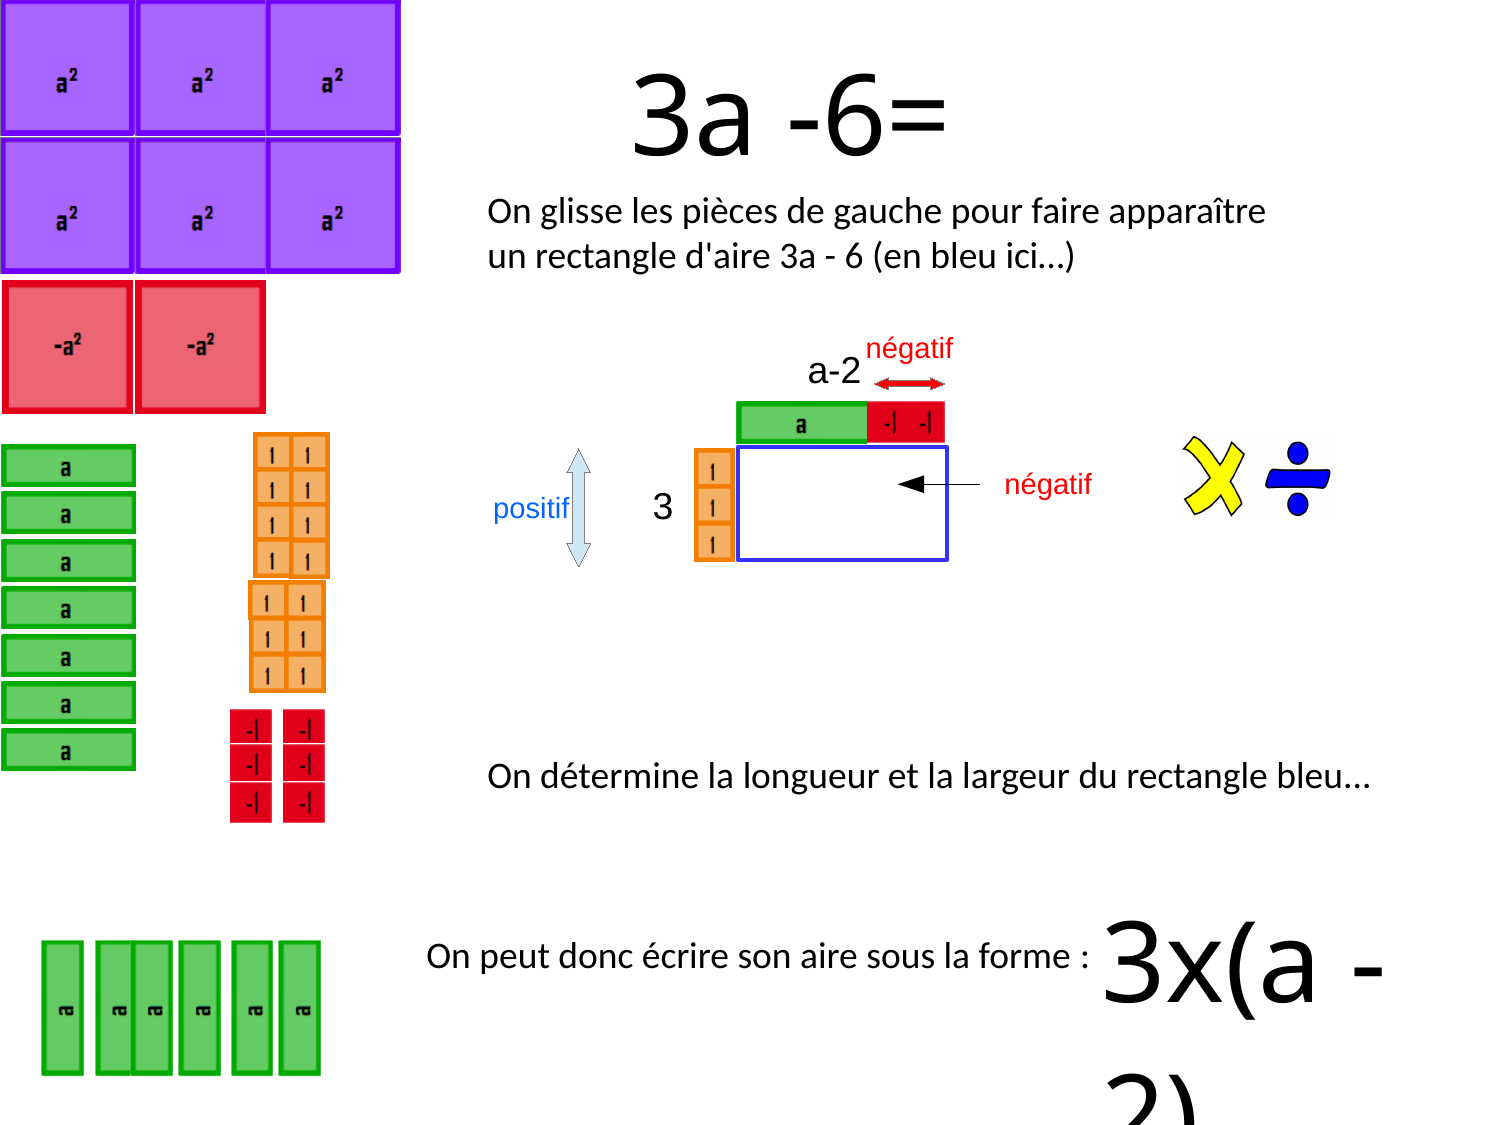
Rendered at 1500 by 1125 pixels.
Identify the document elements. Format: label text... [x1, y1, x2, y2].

text_box 3x(a -2) [1086, 874, 1429, 1016]
picture [694, 448, 735, 562]
picture [0, 681, 136, 724]
text_box [874, 377, 945, 390]
picture [0, 539, 136, 582]
text_box [566, 448, 591, 484]
picture [278, 940, 321, 1077]
text_box On glisse les pièces de gauche pour faire apparaître un rectangle d'aire 3a - 6 (en bleu ici…) [472, 178, 1291, 284]
picture [178, 940, 221, 1077]
text_box négatif [850, 324, 969, 373]
picture [230, 708, 272, 824]
picture [248, 580, 326, 693]
picture [0, 586, 136, 629]
picture [283, 708, 325, 824]
picture [2, 280, 133, 414]
picture [1181, 436, 1335, 520]
text_box a-2 [792, 342, 886, 400]
text_box 3a -6= [615, 35, 967, 186]
picture [0, 137, 401, 274]
picture [231, 940, 273, 1077]
text_box négatif [989, 460, 1108, 508]
picture [0, 728, 136, 771]
picture [0, 491, 136, 534]
picture [0, 634, 136, 677]
text_box On détermine la longueur et la largeur du rectangle bleu... [472, 744, 1388, 849]
picture [41, 940, 84, 1077]
text_box On peut donc écrire son aire sous la forme : [411, 933, 1123, 994]
text_box [738, 446, 947, 561]
text_box 3 [637, 478, 689, 536]
picture [0, 0, 401, 136]
picture [135, 280, 266, 414]
text_box positif [478, 484, 585, 532]
text_box [566, 532, 591, 567]
picture [95, 940, 173, 1077]
picture [0, 444, 136, 487]
picture [253, 432, 330, 579]
picture [735, 400, 945, 444]
